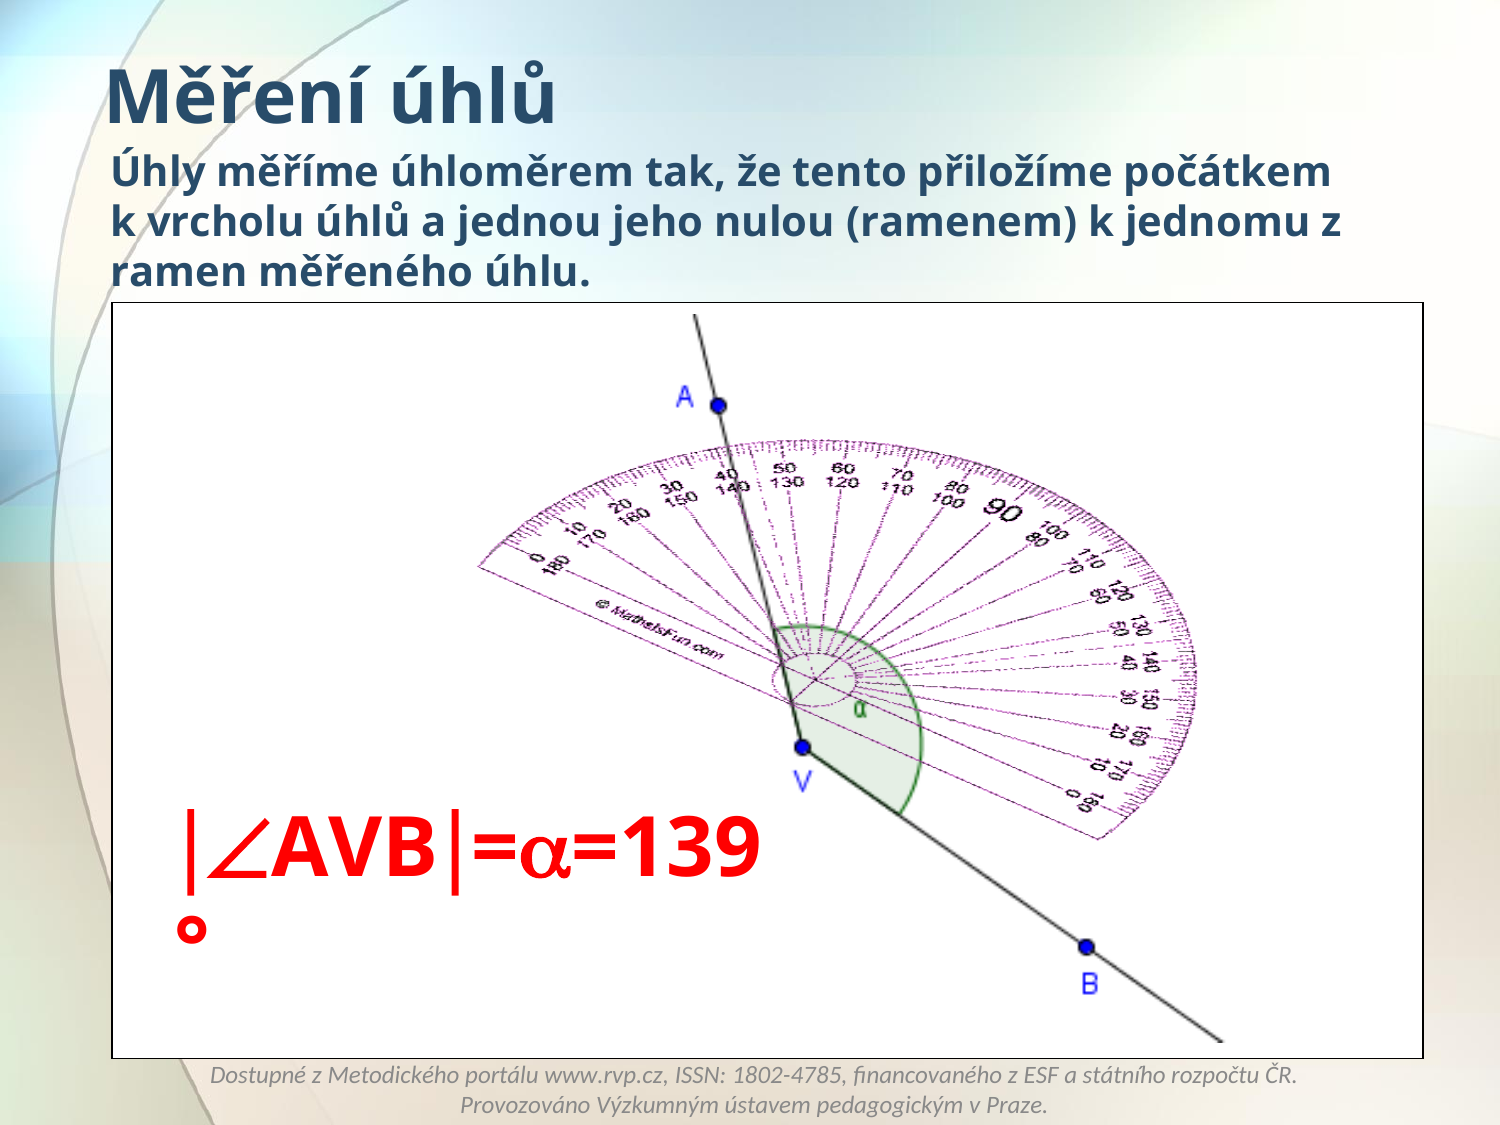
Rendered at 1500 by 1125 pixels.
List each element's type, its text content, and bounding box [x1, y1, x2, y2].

text_box AVB==139° [159, 751, 798, 1035]
title Měření úhlů [88, 50, 1424, 154]
picture [0, 0, 1500, 1125]
text_box [112, 302, 1424, 1059]
text_box Úhly měříme úhloměrem tak, že tento přiložíme počátkem k vrcholu úhlů a jednou jeho nulou (ramenem) k jednomu z ramen měřeného úhlu. [95, 172, 1471, 268]
